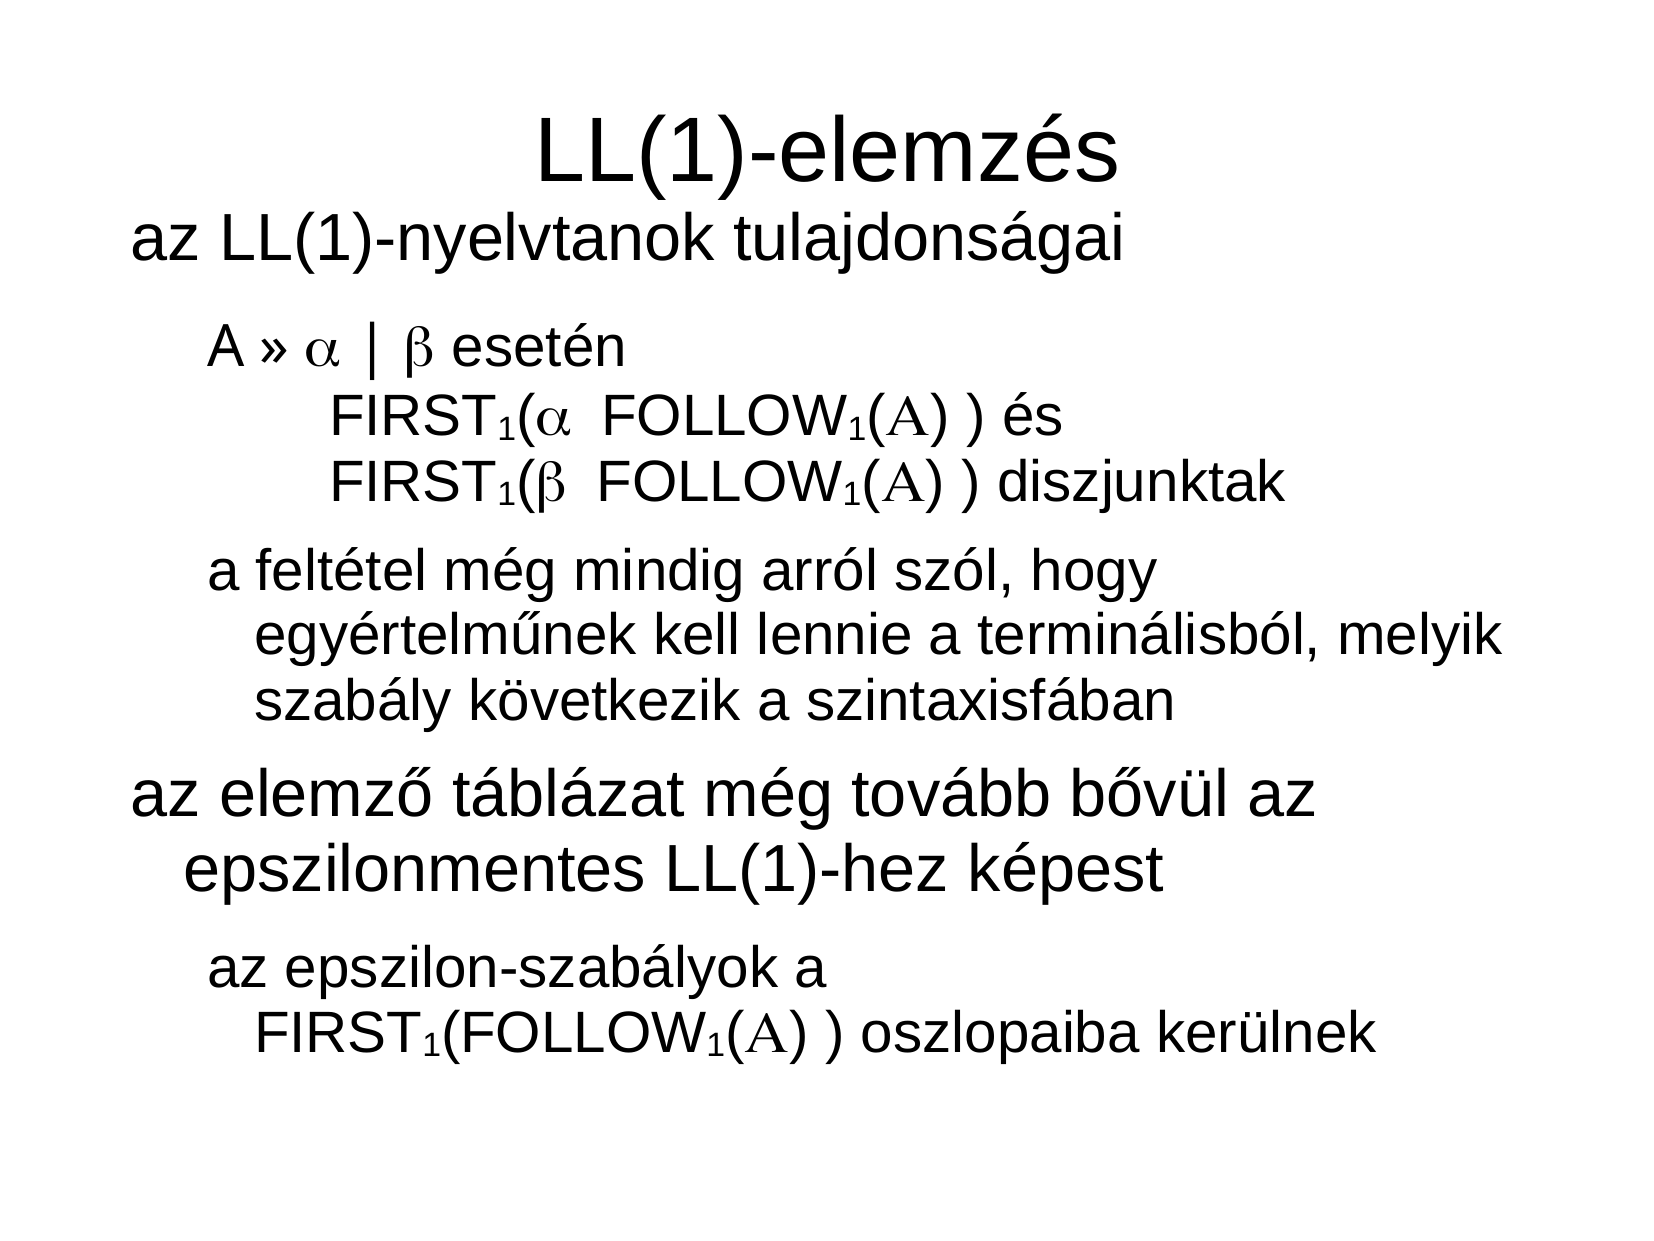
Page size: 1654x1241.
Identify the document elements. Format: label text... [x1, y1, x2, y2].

list az LL(1)-nyelvtanok tulajdonságai A » a | b esetén FIRST1(a FOLLOW1(A) ) és FIRST1(b FOLLOW1(A) ) diszjunktak a feltétel még mindig arról szól, hogy egyértelműnek kell lennie a terminálisból, melyik szabály következik a szintaxisfában az elemző táblázat még tovább bővül az epszilonmentes LL(1)-hez képest az epszilon-szabályok a FIRST1(FOLLOW1(A) ) oszlopaiba kerülnek [112, 199, 1552, 1163]
title LL(1)-elemzés [121, 46, 1534, 199]
